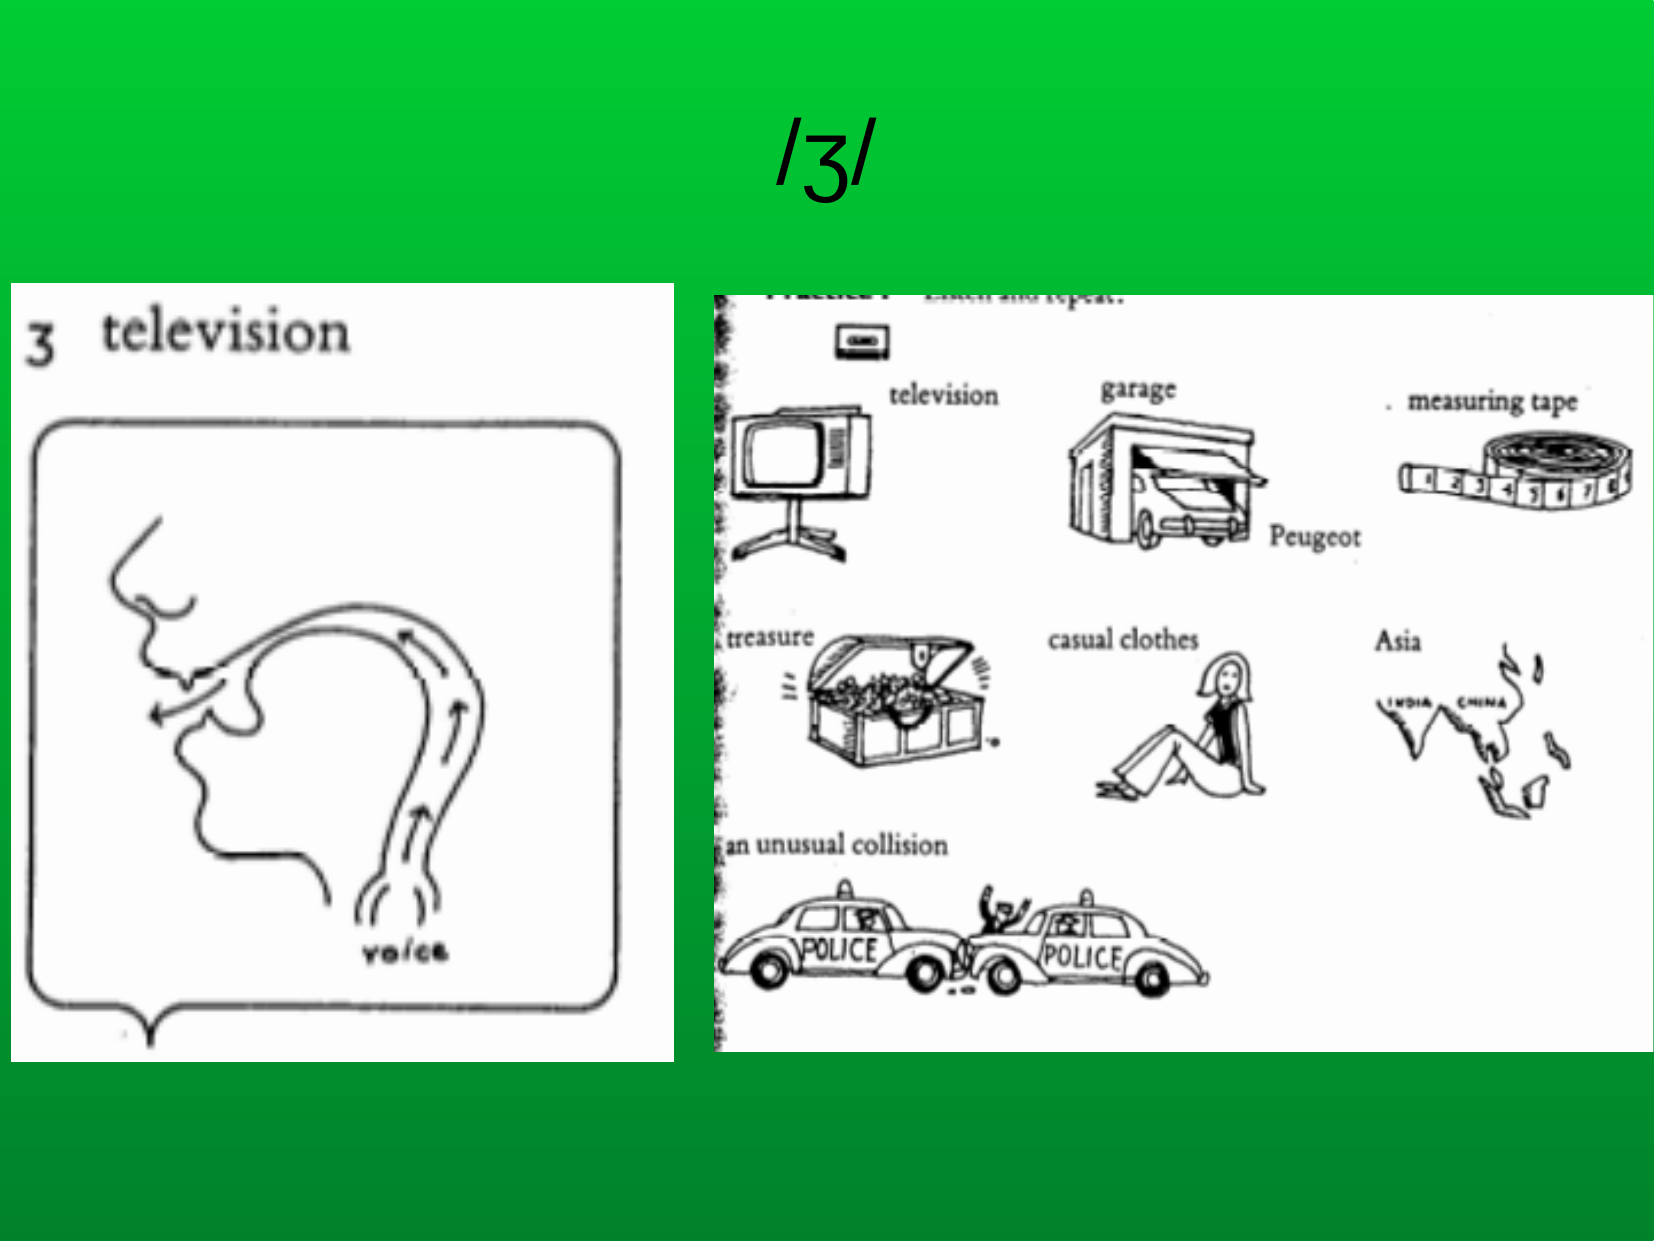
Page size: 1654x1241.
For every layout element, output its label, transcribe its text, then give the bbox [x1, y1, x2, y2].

picture [11, 283, 674, 1062]
picture [714, 295, 1654, 1052]
title /ʒ/ [82, 49, 1571, 257]
